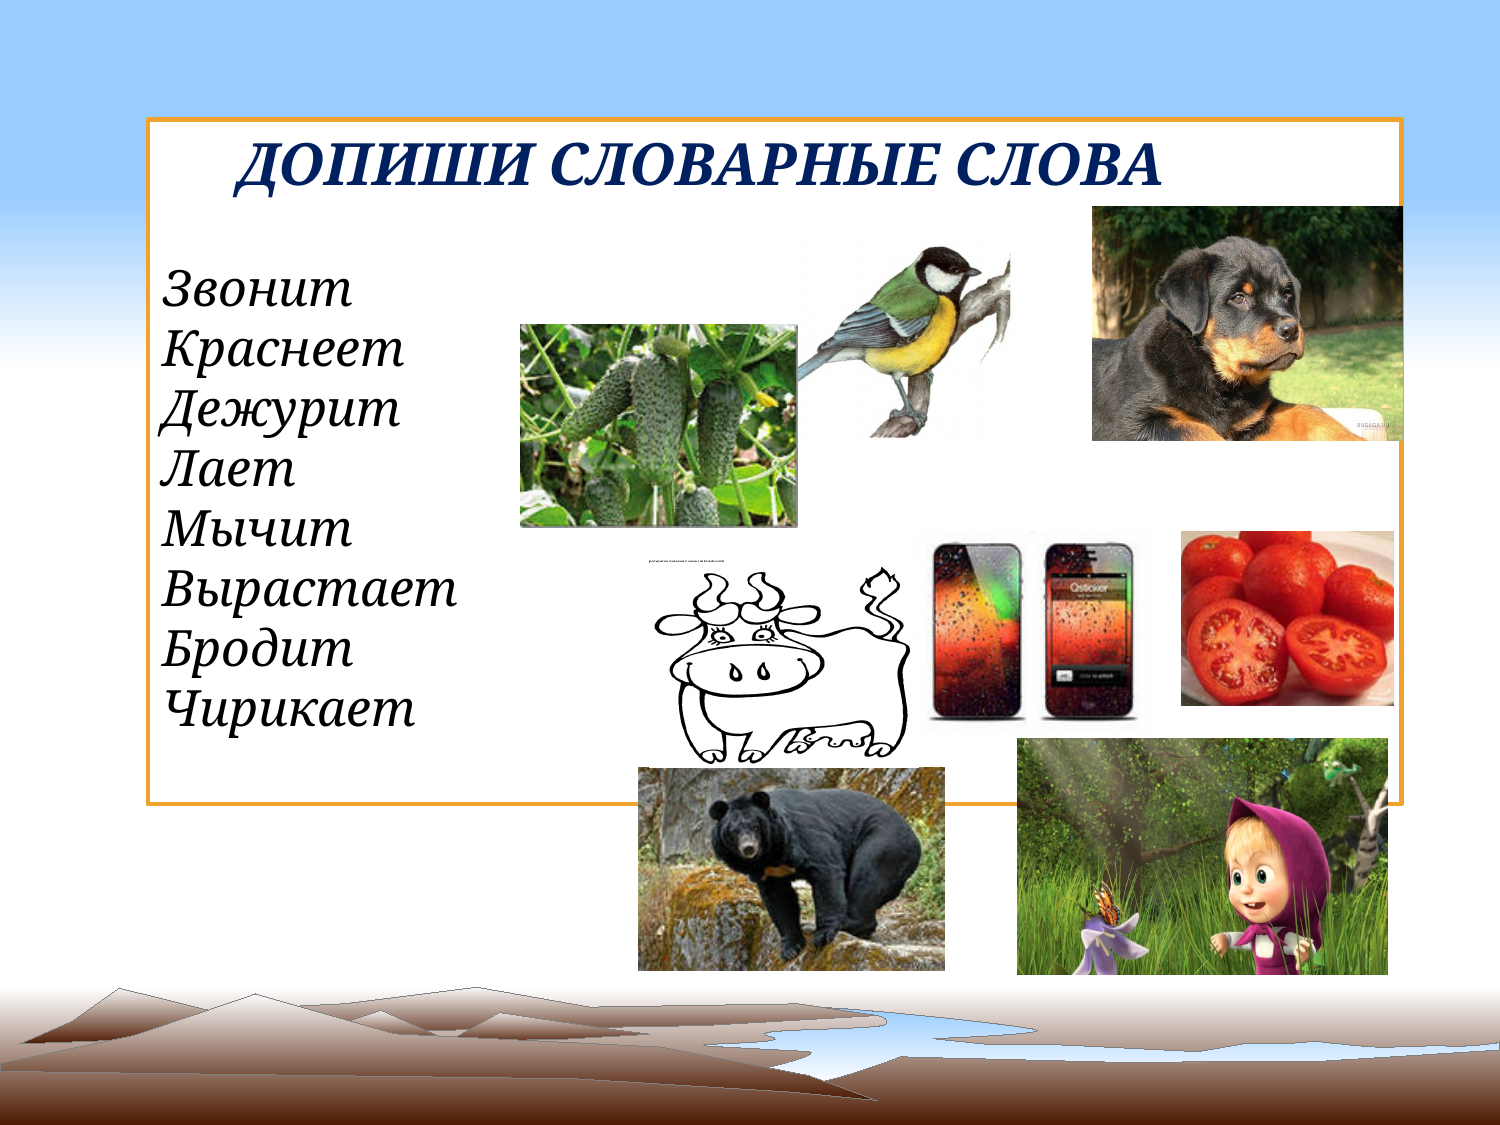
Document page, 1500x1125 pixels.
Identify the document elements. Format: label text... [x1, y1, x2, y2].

picture [1092, 206, 1403, 441]
picture [1181, 531, 1394, 706]
text_box ДОПИШИ СЛОВАРНЫЕ СЛОВА Звонит Краснеет Дежурит Лает Мычит Вырастает Бродит Чирикает [147, 119, 1402, 805]
picture [520, 236, 1017, 528]
picture [1017, 738, 1388, 975]
picture [638, 531, 1152, 971]
